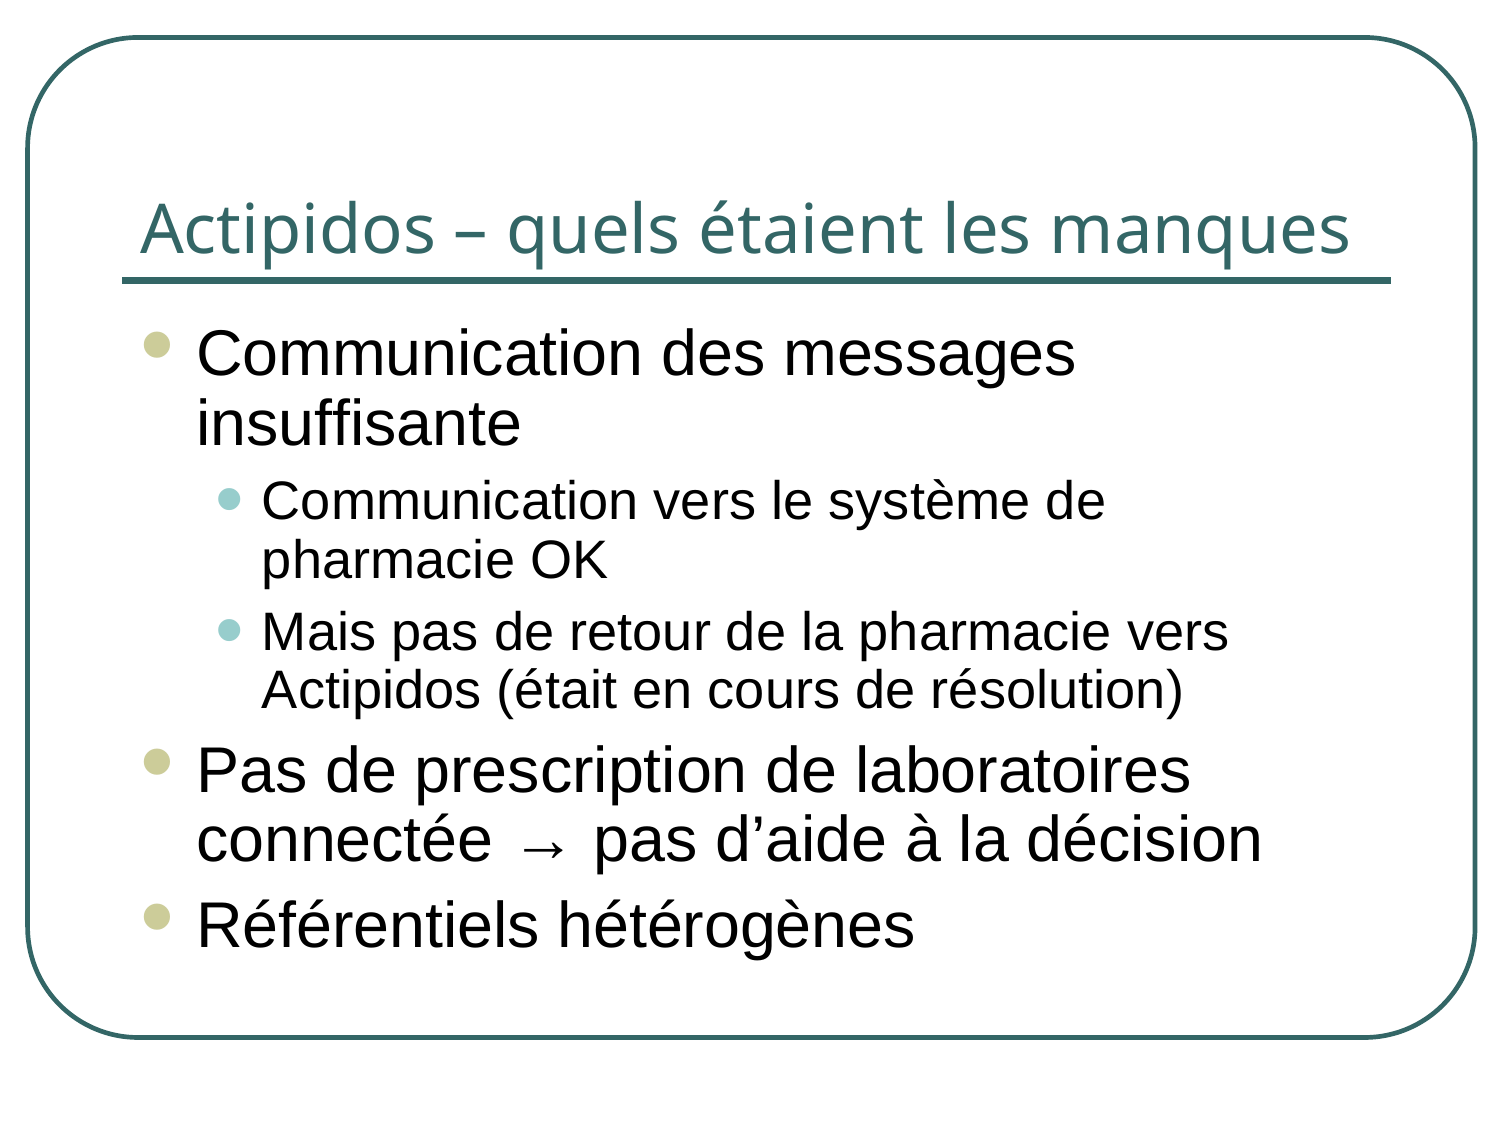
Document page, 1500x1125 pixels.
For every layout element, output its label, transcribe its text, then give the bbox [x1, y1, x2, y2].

title Actipidos – quels étaient les manques [125, 87, 1388, 275]
list Communication des messages insuffisante Communication vers le système de pharmacie OK Mais pas de retour de la pharmacie vers Actipidos (était en cours de résolution) Pas de prescription de laboratoires connectée → pas d’aide à la décision Référentiels hétérogènes [125, 312, 1388, 976]
